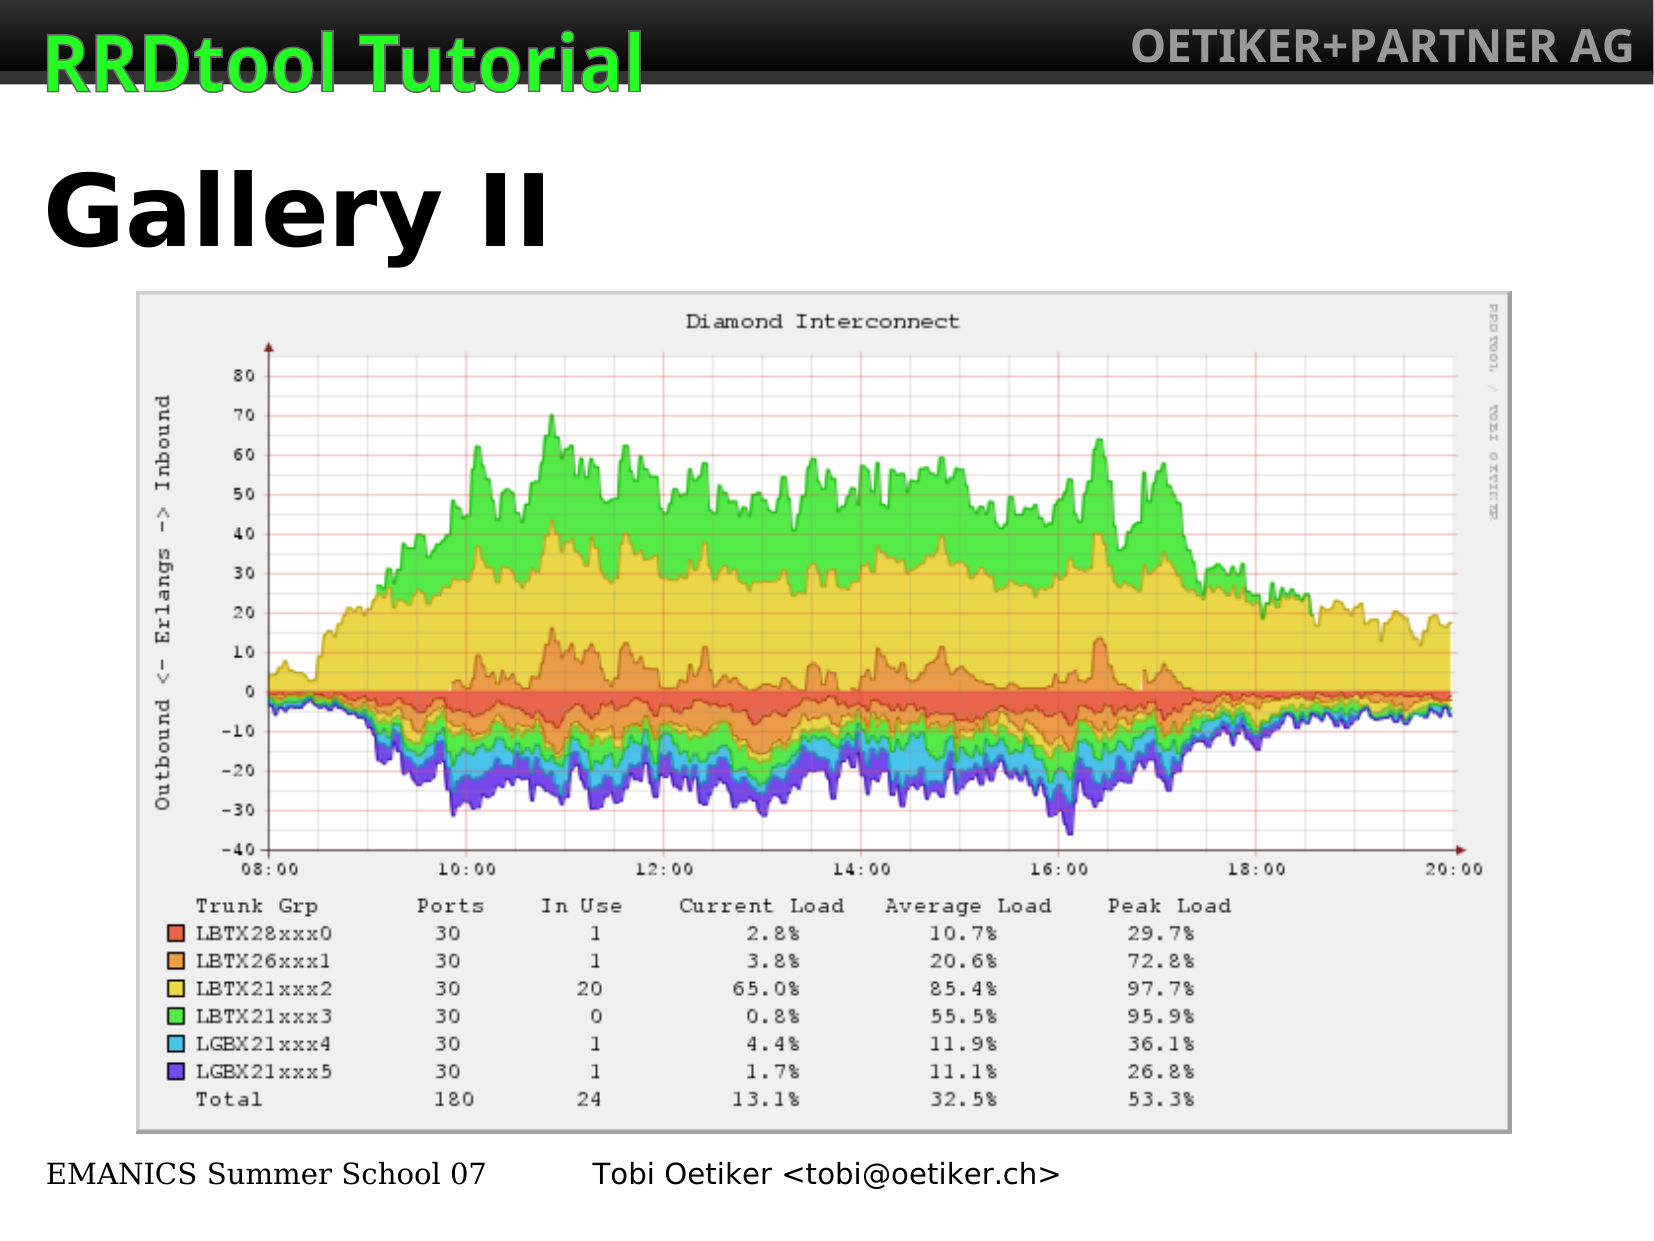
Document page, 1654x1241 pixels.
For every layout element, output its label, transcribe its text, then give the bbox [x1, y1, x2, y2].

title Gallery II [43, 144, 1582, 280]
picture [136, 291, 1512, 1134]
